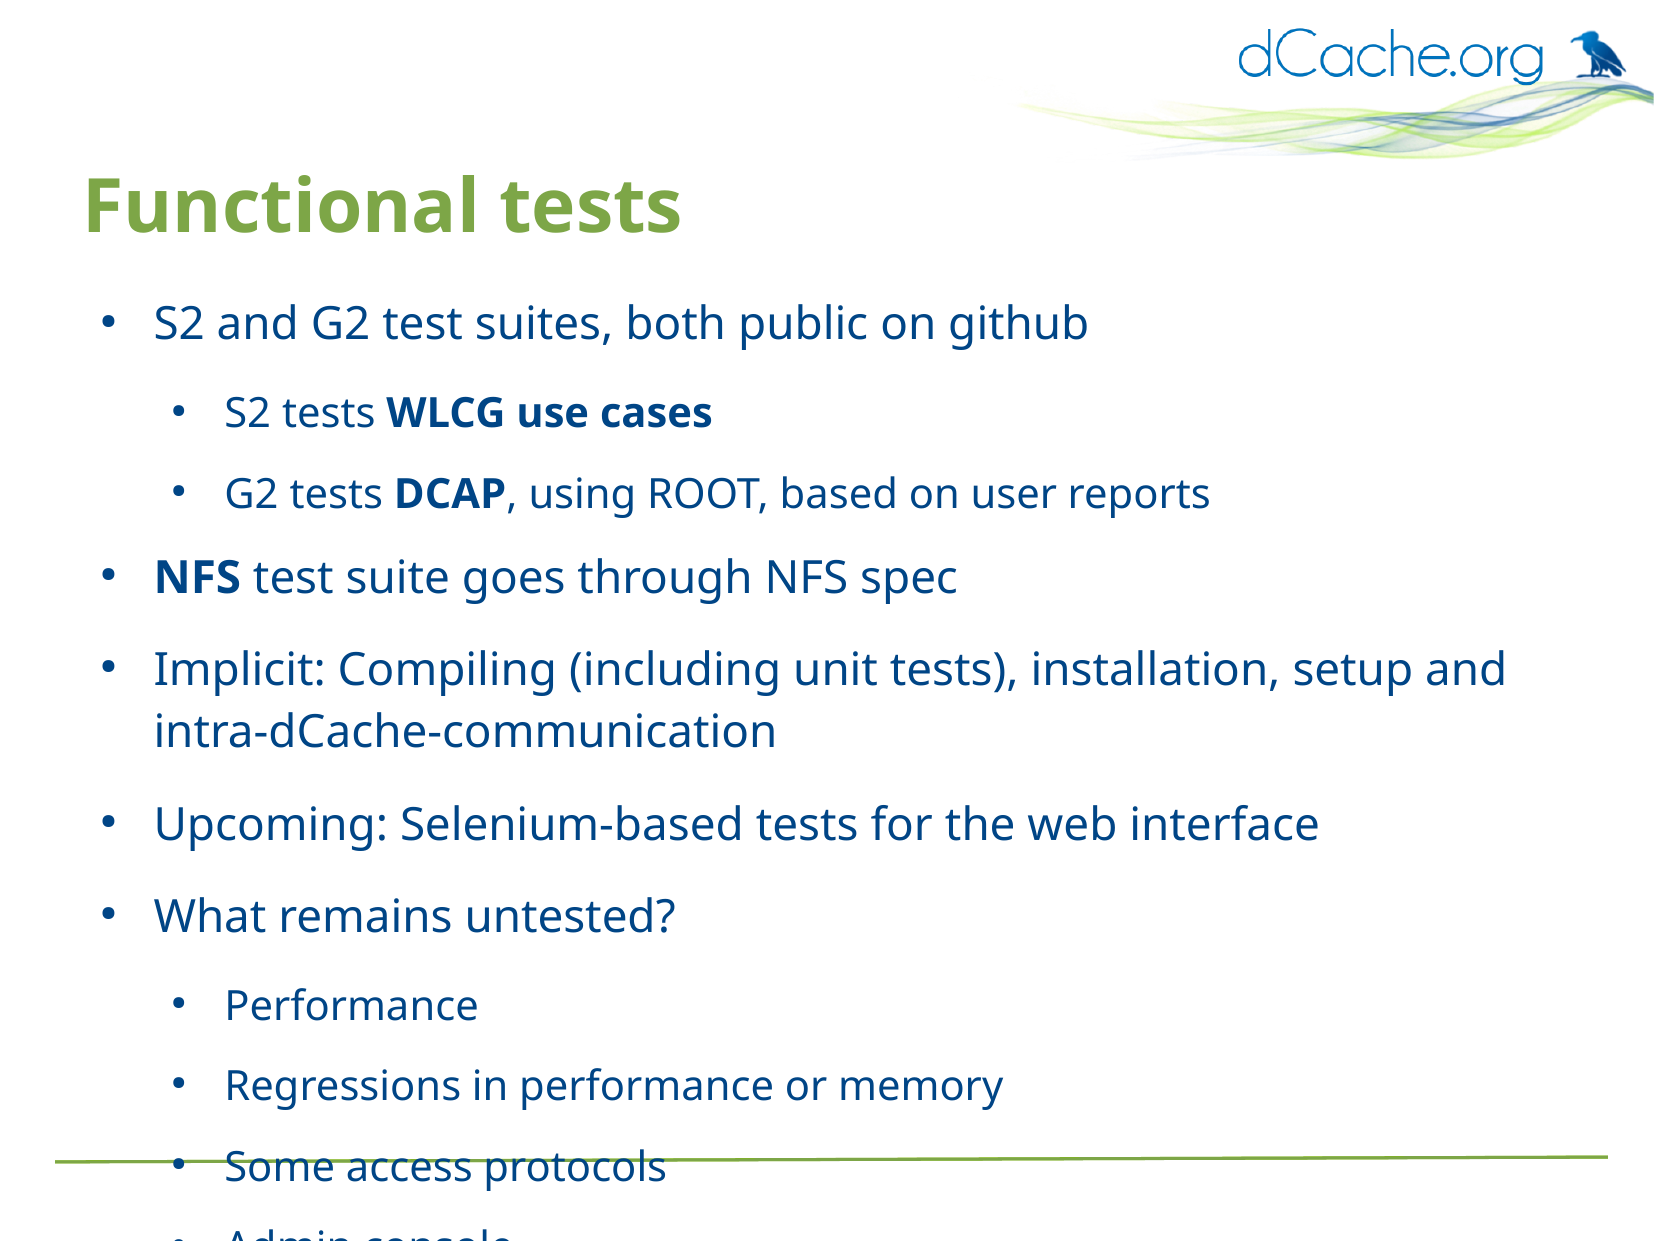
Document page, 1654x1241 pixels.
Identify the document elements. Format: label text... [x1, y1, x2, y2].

list S2 and G2 test suites, both public on github S2 tests WLCG use cases G2 tests DCAP, using ROOT, based on user reports NFS test suite goes through NFS spec Implicit: Compiling (including unit tests), installation, setup and intra-dCache-communication Upcoming: Selenium-based tests for the web interface What remains untested? Performance Regressions in performance or memory Some access protocols Admin console [82, 291, 1571, 1129]
title Functional tests [82, 156, 1605, 251]
picture [956, 16, 1654, 169]
